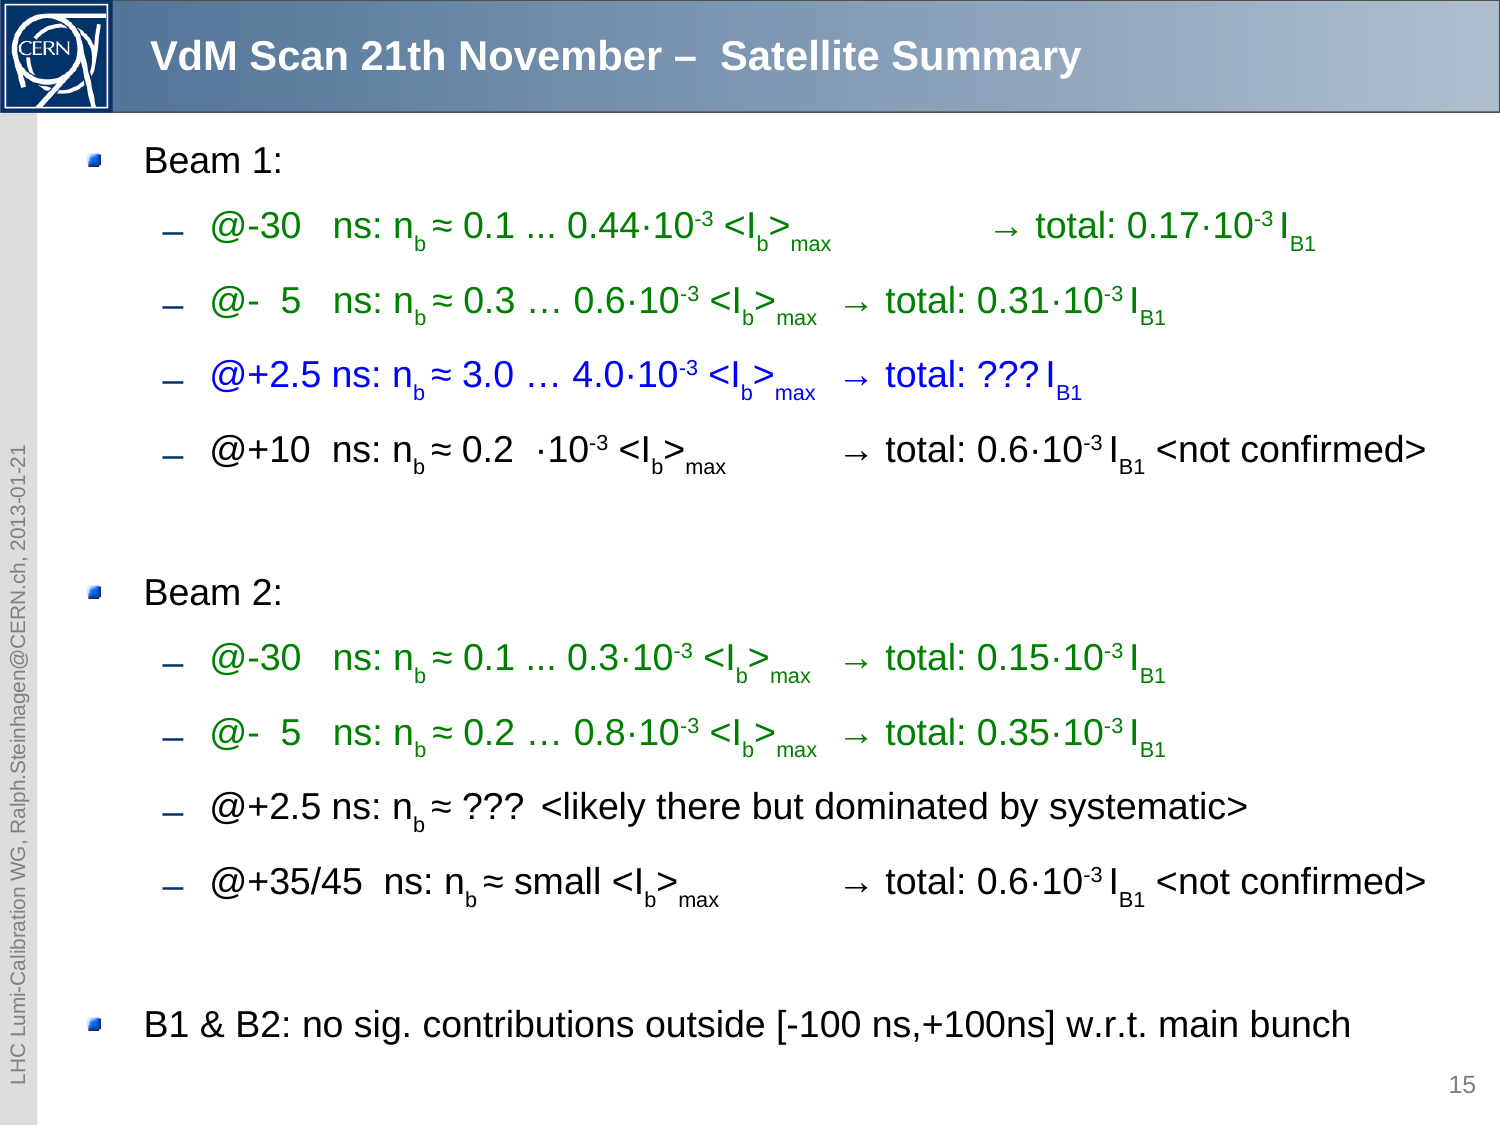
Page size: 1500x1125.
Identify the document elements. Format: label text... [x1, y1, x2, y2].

title VdM Scan 21th November – Satellite Summary [150, 0, 1201, 113]
list Beam 1: @-30 ns: nb ≈ 0.1 ... 0.44·10-3 <Ib>max → total: 0.17·10-3 IB1 @- 5 ns: nb ≈ 0.3 … 0.6·10-3 <Ib>max → total: 0.31·10-3 IB1 @+2.5 ns: nb ≈ 3.0 … 4.0·10-3 <Ib>max → total: ??? IB1 @+10 ns: nb ≈ 0.2 ·10-3 <Ib>max → total: 0.6·10-3 IB1 <not confirmed> Beam 2: @-30 ns: nb ≈ 0.1 ... 0.3·10-3 <Ib>max → total: 0.15·10-3 IB1 @- 5 ns: nb ≈ 0.2 … 0.8·10-3 <Ib>max → total: 0.35·10-3 IB1 @+2.5 ns: nb ≈ ??? <likely there but dominated by systematic> @+35/45 ns: nb ≈ small <Ib>max → total: 0.6·10-3 IB1 <not confirmed> B1 & B2: no sig. contributions outside [-100 ns,+100ns] w.r.t. main bunch [87, 137, 1438, 1046]
picture [0, 0, 113, 113]
